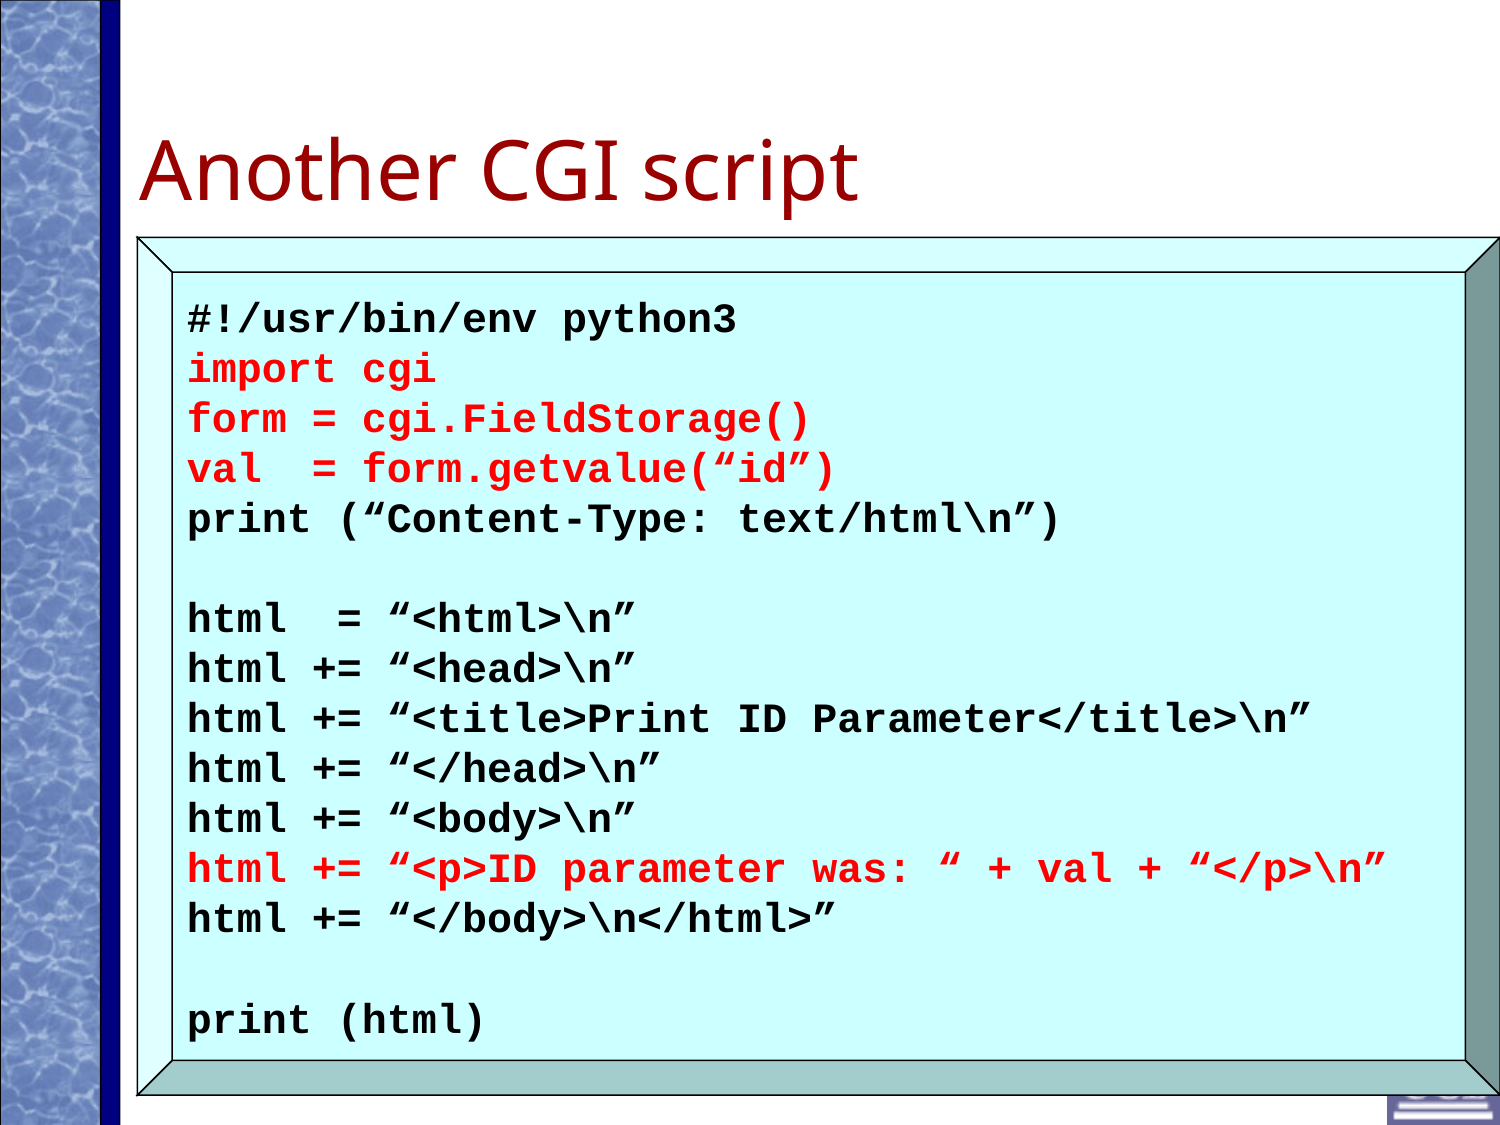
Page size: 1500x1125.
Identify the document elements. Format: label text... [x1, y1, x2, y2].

text_box #!/usr/bin/env python3 import cgi form = cgi.FieldStorage() val = form.getvalue(“id”) print (“Content-Type: text/html\n”) html = “<html>\n” html += “<head>\n” html += “<title>Print ID Parameter</title>\n” html += “</head>\n” html += “<body>\n” html += “<p>ID parameter was: “ + val + “</p>\n” html += “</body>\n</html>” print (html) [173, 273, 1465, 1060]
title Another CGI script [124, 37, 1413, 225]
picture [1, 1, 99, 1125]
picture [1387, 1096, 1500, 1125]
